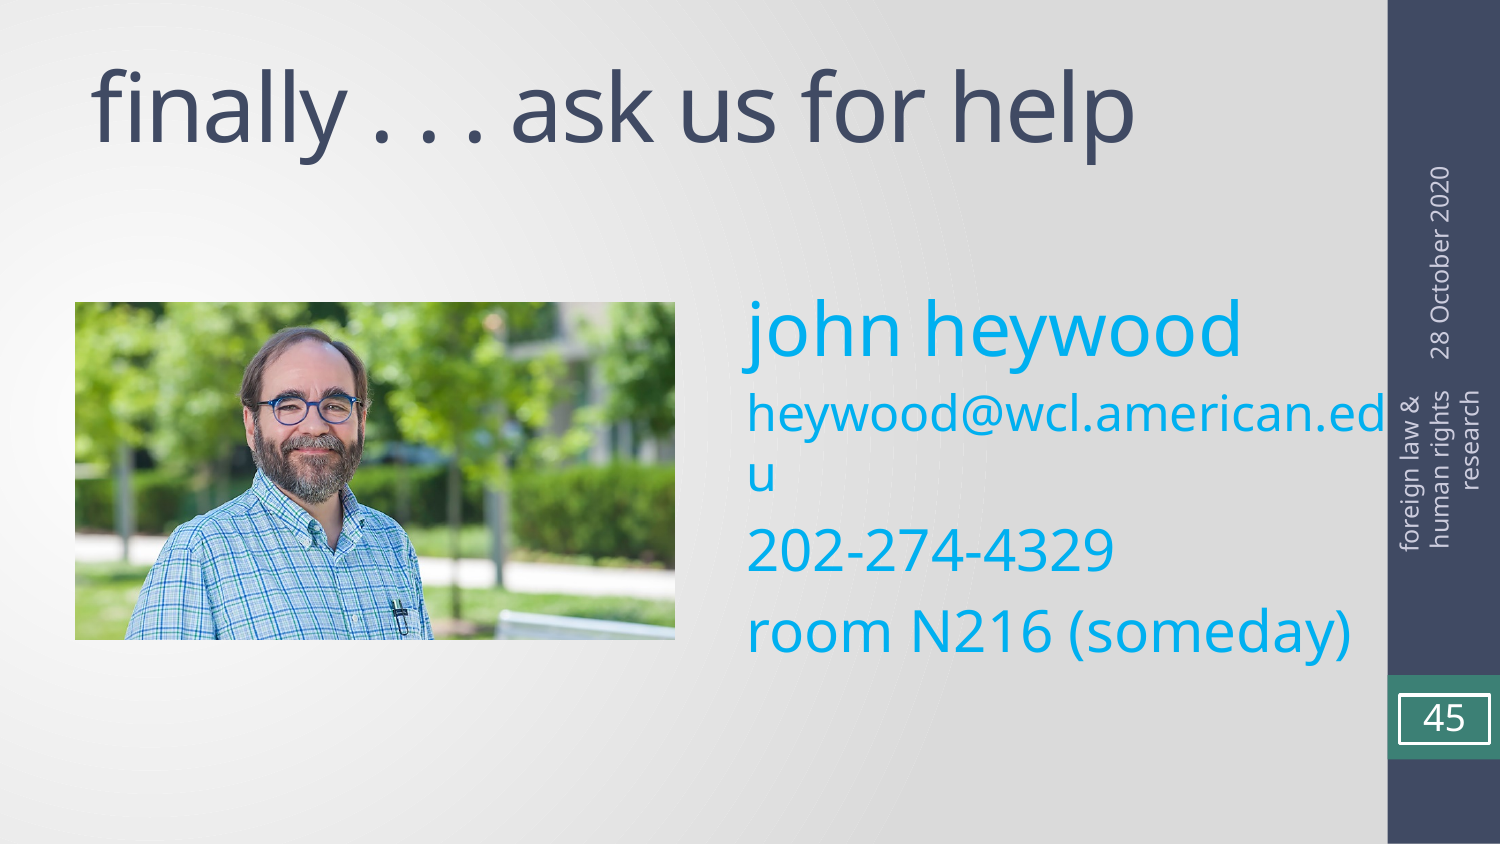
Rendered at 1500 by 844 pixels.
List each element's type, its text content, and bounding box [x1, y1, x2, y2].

slide_number 28 October 2020 [1408, 75, 1469, 375]
title finally . . . ask us for help [75, 33, 1325, 175]
footer foreign law & human rights research [1408, 375, 1469, 667]
list john heywood heywood@wcl.american.edu 202-274-4329 room N216 (someday) [712, 188, 1409, 754]
picture [75, 302, 675, 641]
slide_number <number> [1399, 695, 1490, 744]
